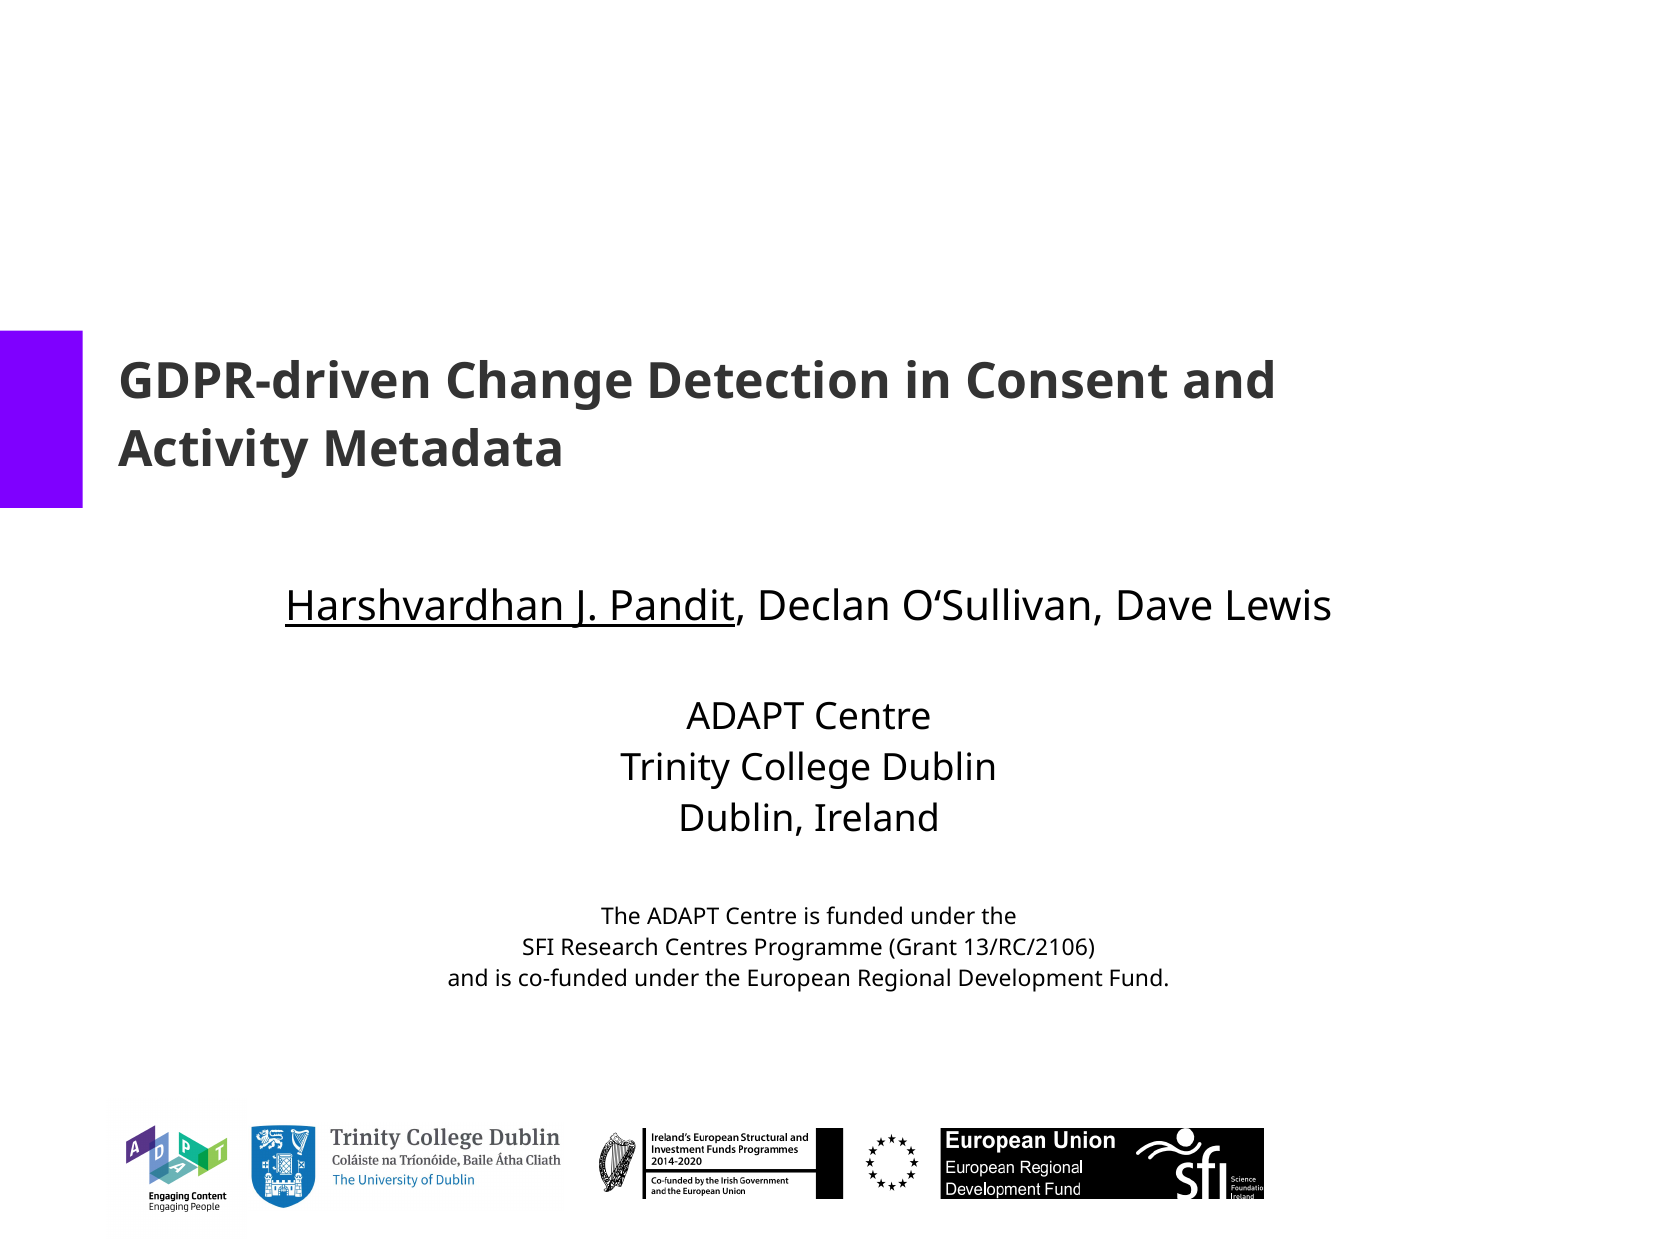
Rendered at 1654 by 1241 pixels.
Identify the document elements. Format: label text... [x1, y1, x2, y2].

title GDPR-driven Change Detection in Consent and Activity Metadata [118, 295, 1524, 532]
picture [248, 1122, 564, 1211]
picture [591, 1127, 1264, 1199]
subtitle Harshvardhan J. Pandit, Declan O‘Sullivan, Dave Lewis ADAPT Centre Trinity College Dublin Dublin, Ireland The ADAPT Centre is funded under the SFI Research Centres Programme (Grant 13/RC/2106) and is co-funded under the European Regional Development Fund. [106, 507, 1512, 1062]
picture [106, 1098, 247, 1239]
